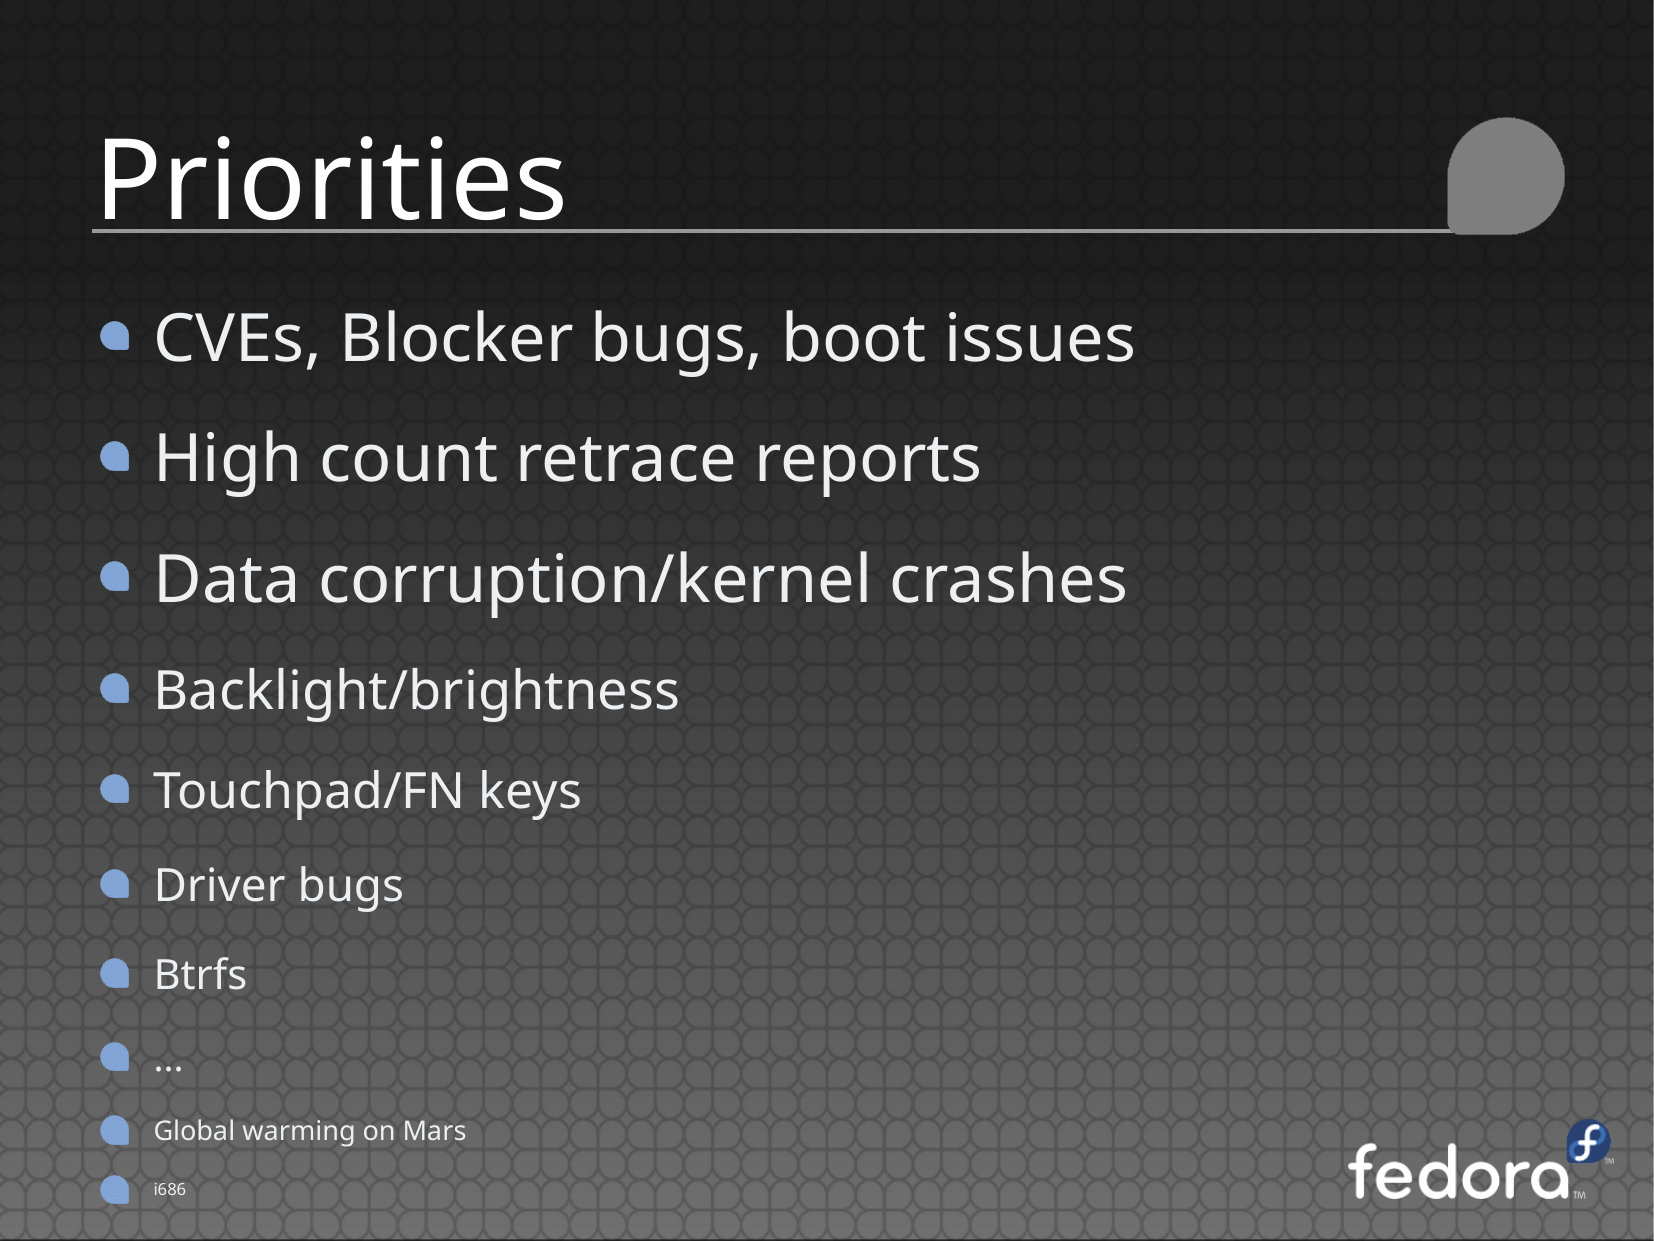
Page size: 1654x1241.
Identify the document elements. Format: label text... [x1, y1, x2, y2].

picture [0, 0, 1654, 1241]
list CVEs, Blocker bugs, boot issues High count retrace reports Data corruption/kernel crashes Backlight/brightness Touchpad/FN keys Driver bugs Btrfs ... Global warming on Mars i686 [82, 290, 1571, 1107]
title Priorities [94, 100, 1426, 251]
